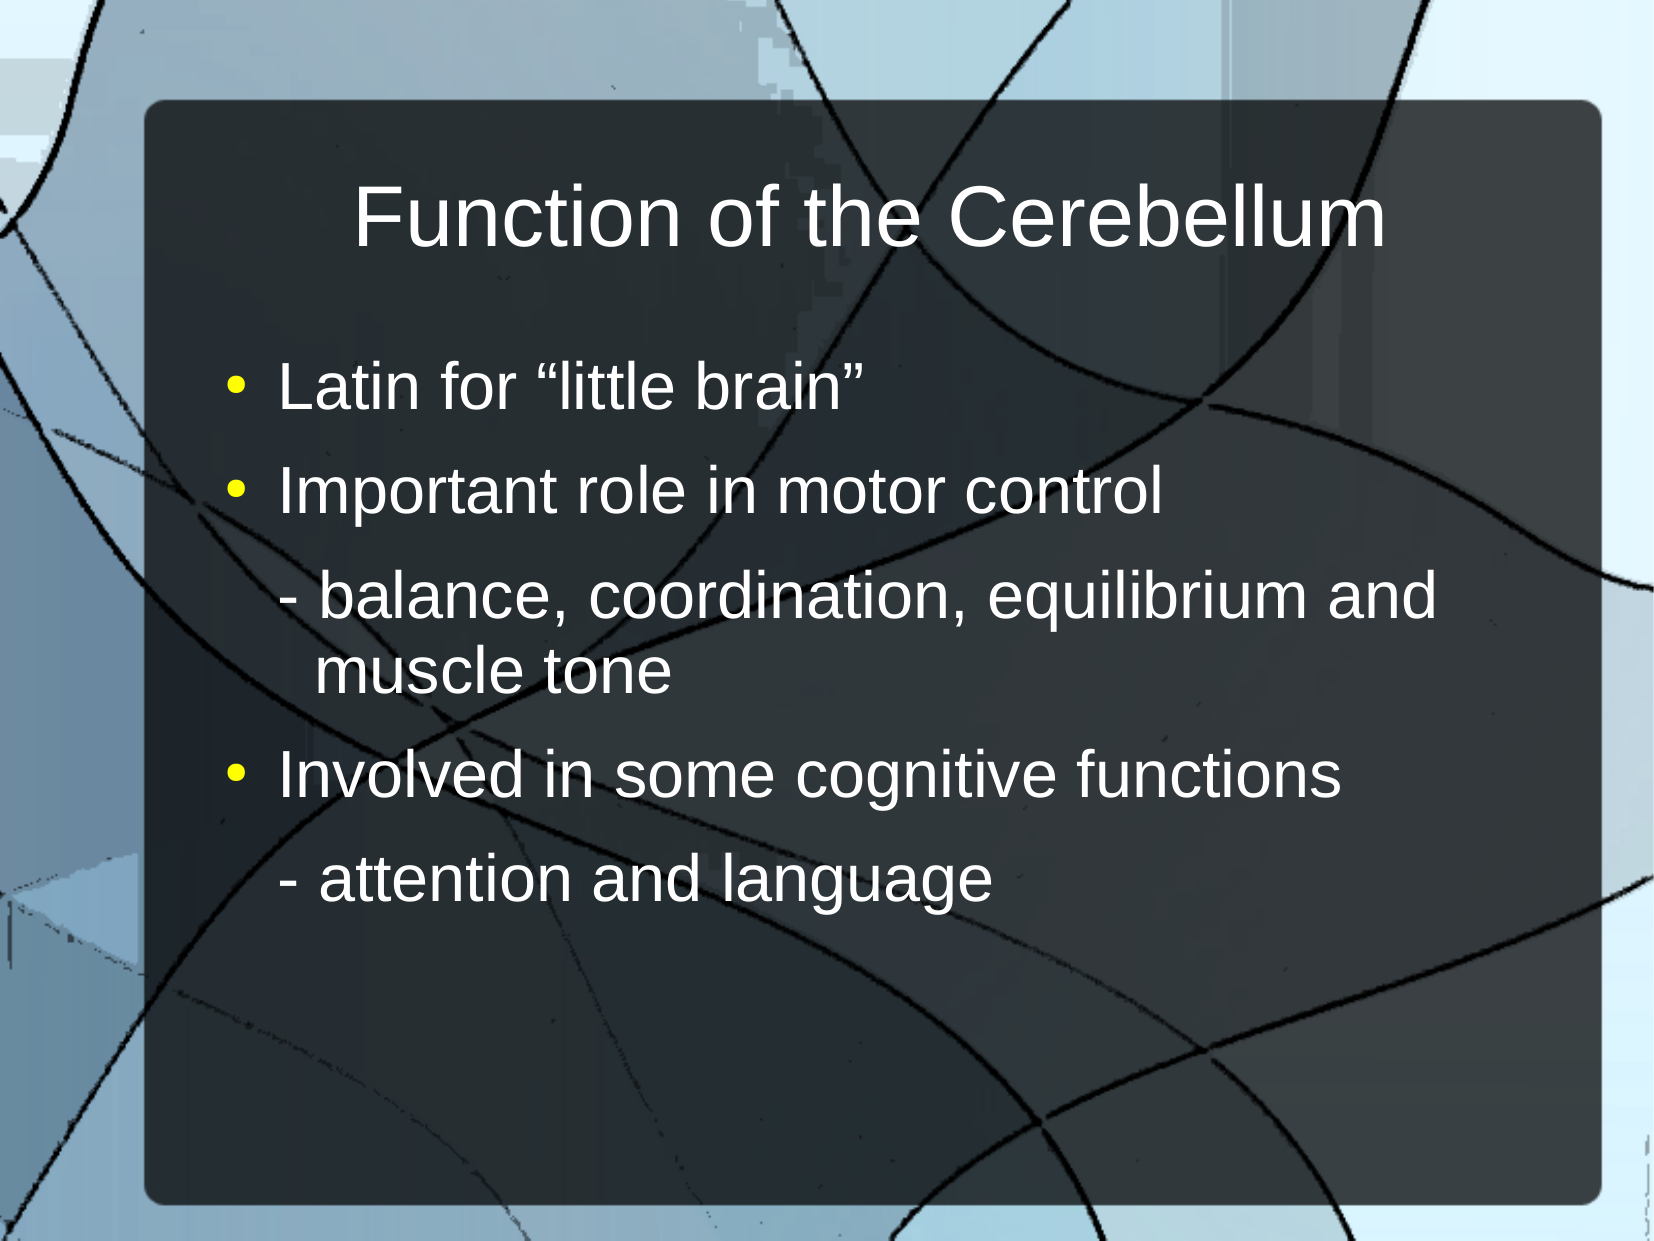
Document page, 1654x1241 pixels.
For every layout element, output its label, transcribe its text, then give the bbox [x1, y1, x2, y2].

title Function of the Cerebellum [159, 108, 1583, 325]
list Latin for “little brain” Important role in motor control - balance, coordination, equilibrium and muscle tone Involved in some cognitive functions - attention and language [206, 349, 1571, 1034]
picture [0, 0, 1654, 1241]
